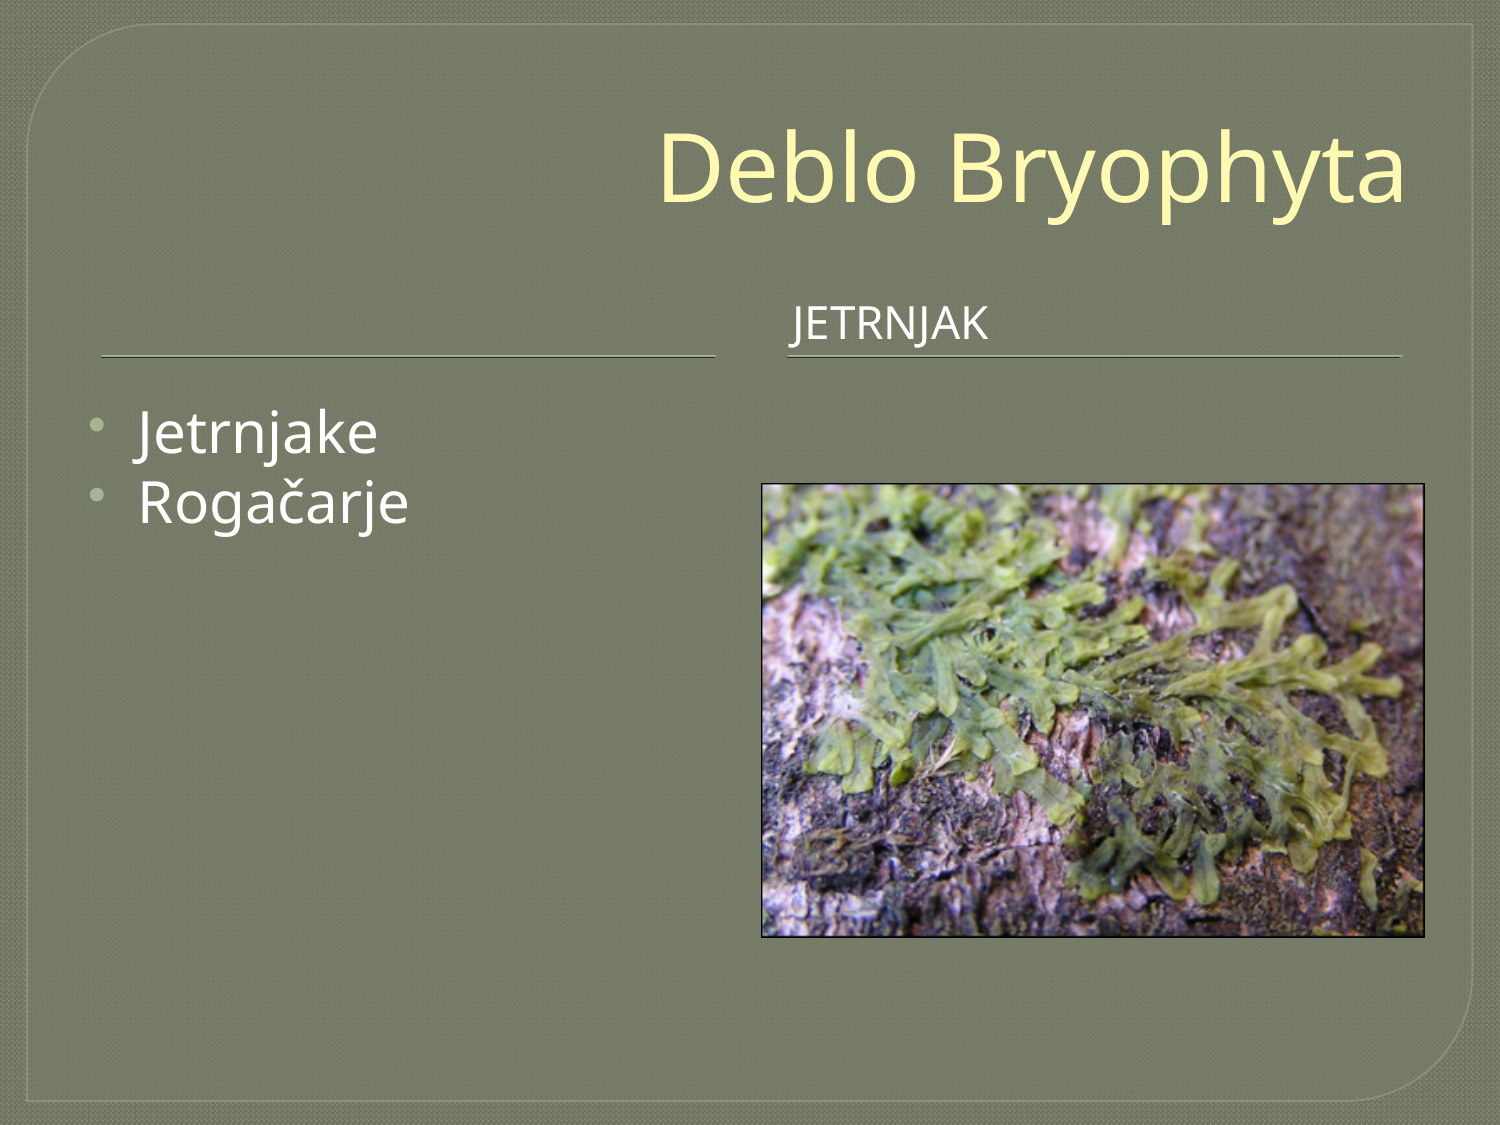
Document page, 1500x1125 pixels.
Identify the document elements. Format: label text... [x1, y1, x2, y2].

list Jetrnjake Rogačarje [75, 387, 738, 1035]
picture [0, 0, 1500, 1125]
title Deblo Bryophyta [75, 41, 1425, 229]
list jetrnjak [761, 251, 1425, 357]
